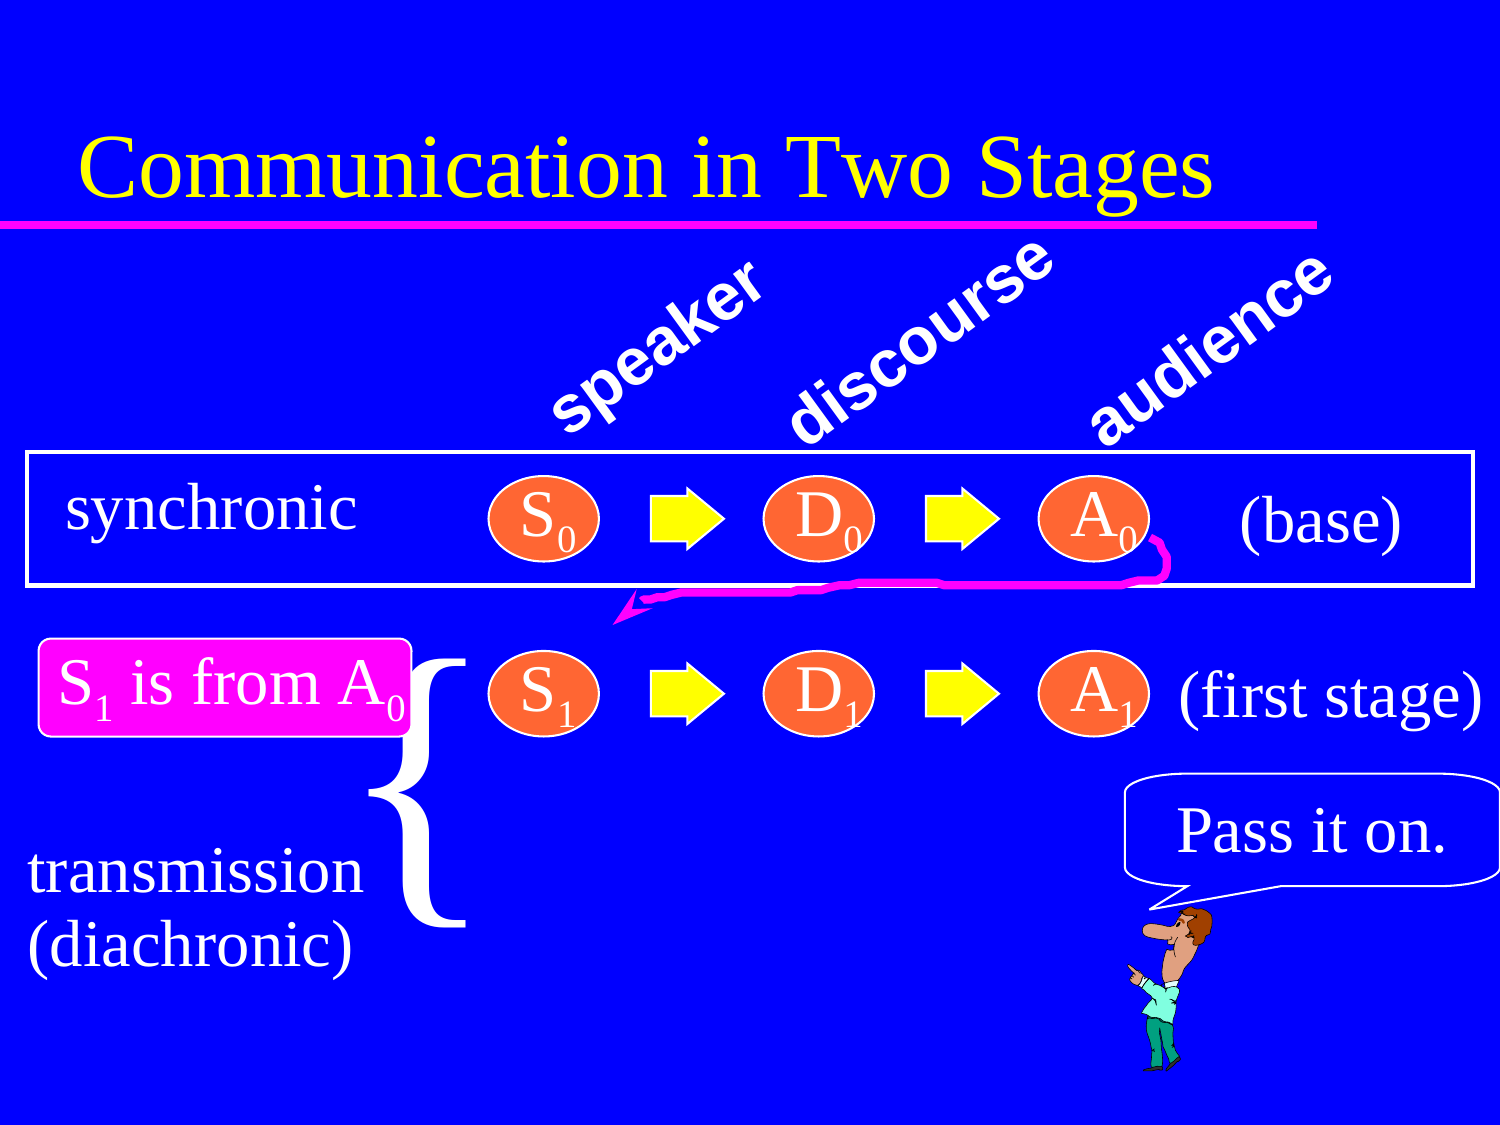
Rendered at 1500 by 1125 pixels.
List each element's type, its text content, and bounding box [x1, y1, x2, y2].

text_box [650, 488, 724, 549]
text_box S1 is from A0 [38, 638, 412, 737]
text_box { [324, 587, 588, 963]
text_box D0 [848, 528, 857, 551]
text_box A0 [1123, 528, 1132, 551]
text_box D1 [763, 650, 875, 737]
text_box speaker [515, 200, 832, 465]
text_box [925, 488, 999, 549]
text_box [925, 663, 999, 724]
chart [1126, 906, 1213, 1072]
text_box (first stage) [1137, 649, 1500, 740]
text_box D0 [763, 476, 875, 562]
text_box [650, 663, 724, 724]
text_box (base) [1224, 474, 1463, 565]
text_box A0 [1038, 476, 1150, 562]
text_box A1 [1038, 650, 1137, 737]
text_box Pass it on. [1124, 773, 1500, 910]
text_box transmission (diachronic) [12, 824, 425, 989]
text_box S0 [488, 476, 599, 562]
text_box discourse [753, 184, 1109, 478]
title Communication in Two Stages [62, 43, 1338, 225]
text_box S1 [488, 650, 599, 737]
text_box audience [1053, 184, 1409, 478]
text_box synchronic [49, 462, 463, 552]
